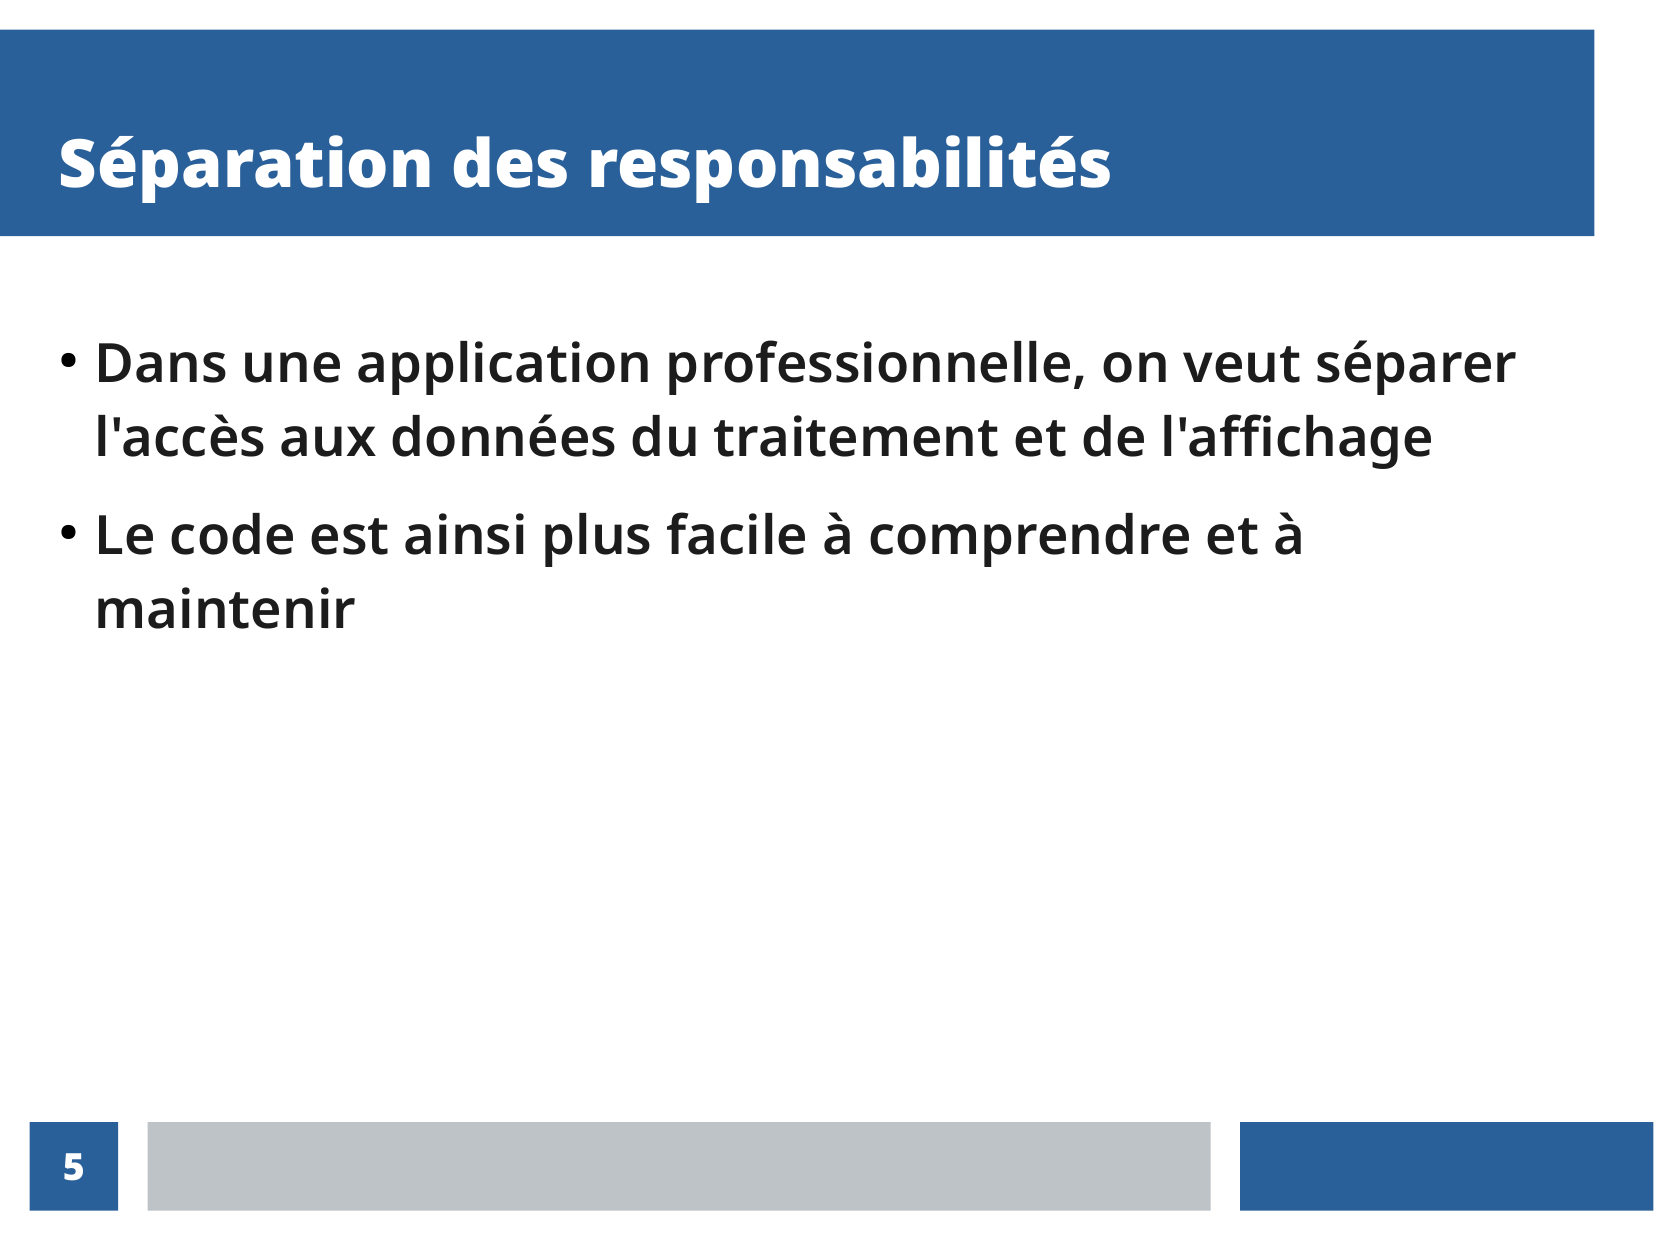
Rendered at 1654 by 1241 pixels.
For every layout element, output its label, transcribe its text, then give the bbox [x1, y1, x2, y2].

title Séparation des responsabilités [59, 59, 1595, 207]
list Dans une application professionnelle, on veut séparer l'accès aux données du traitement et de l'affichage Le code est ainsi plus facile à comprendre et à maintenir [59, 324, 1565, 1093]
